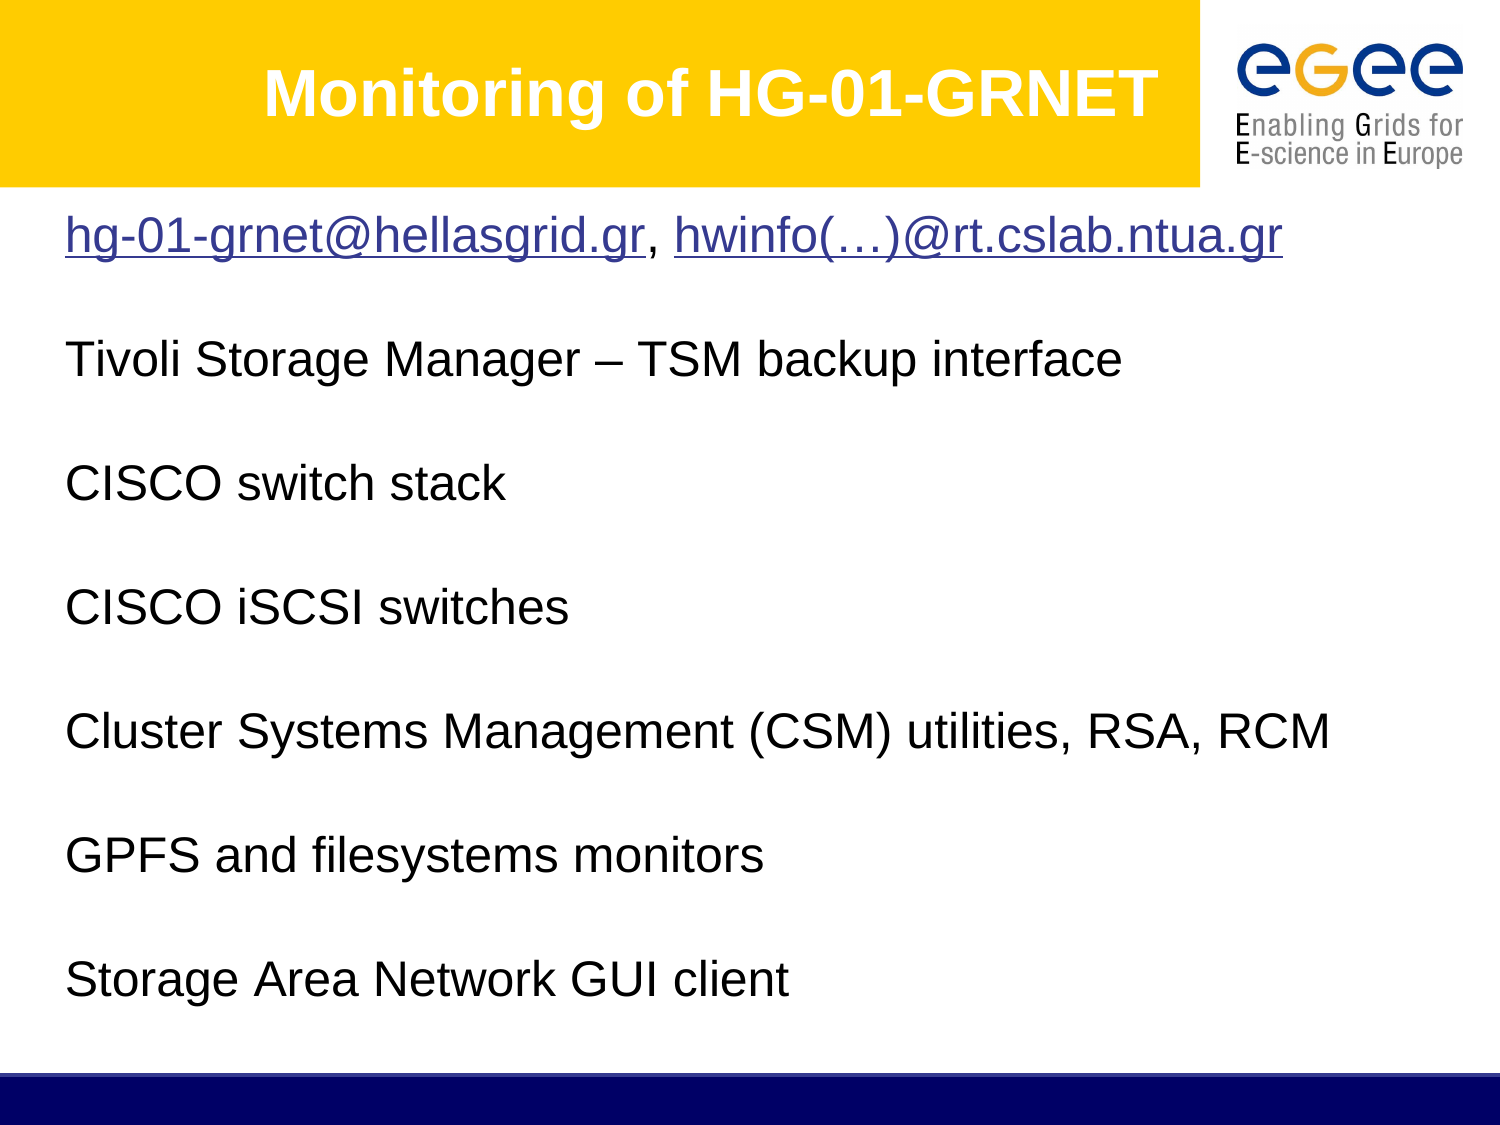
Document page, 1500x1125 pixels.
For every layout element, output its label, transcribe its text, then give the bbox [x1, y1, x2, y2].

picture [1237, 24, 1463, 169]
list hg-01-grnet@hellasgrid.gr, hwinfo(…)@rt.cslab.ntua.gr Tivoli Storage Manager – TSM backup interface CISCO switch stack CISCO iSCSI switches Cluster Systems Management (CSM) utilities, RSA, RCM GPFS and filesystems monitors Storage Area Network GUI client [50, 200, 1463, 1084]
title Monitoring of HG-01-GRNET [12, 37, 1175, 150]
